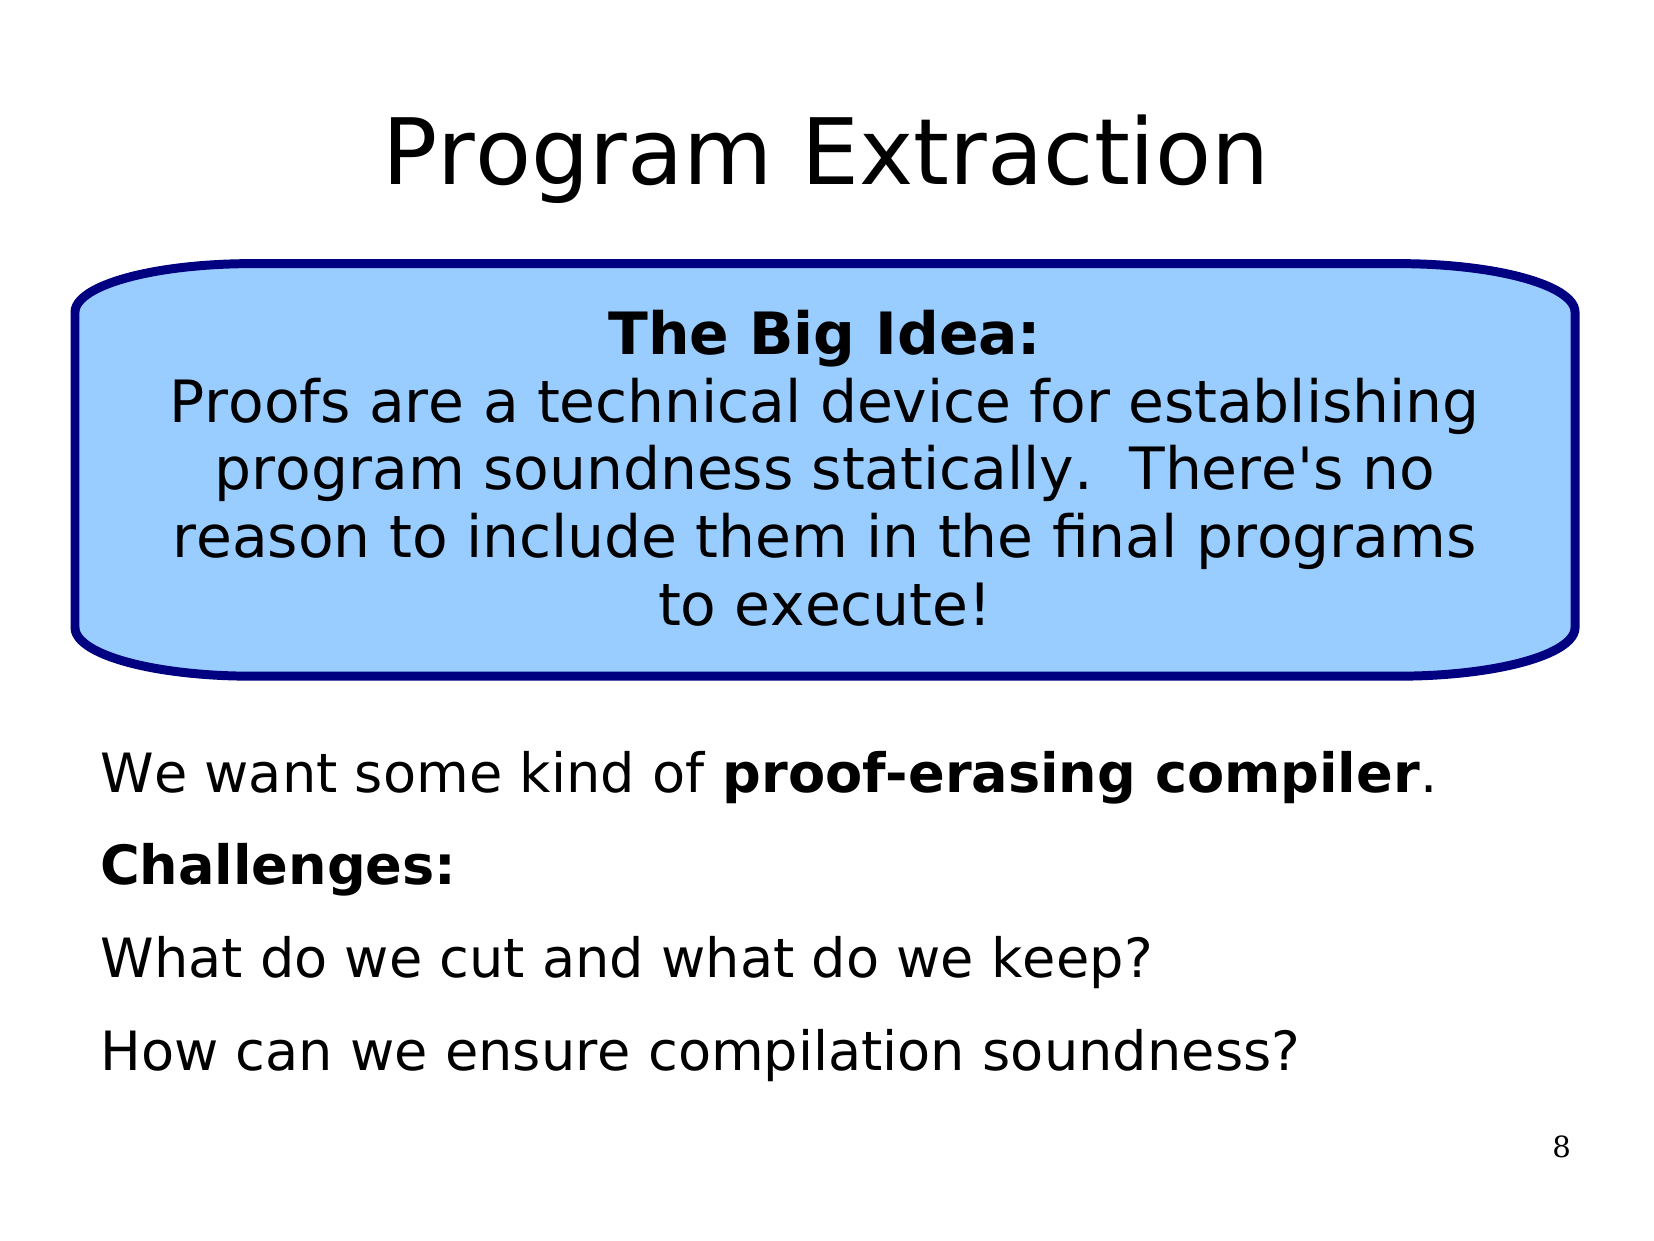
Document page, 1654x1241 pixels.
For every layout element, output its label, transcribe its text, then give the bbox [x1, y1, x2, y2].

title Program Extraction [82, 49, 1571, 257]
list We want some kind of proof-erasing compiler. Challenges: What do we cut and what do we keep? How can we ensure compilation soundness? [82, 742, 1571, 1124]
text_box The Big Idea: Proofs are a technical device for establishing program soundness statically. There's no reason to include them in the final programs to execute! [75, 263, 1576, 677]
